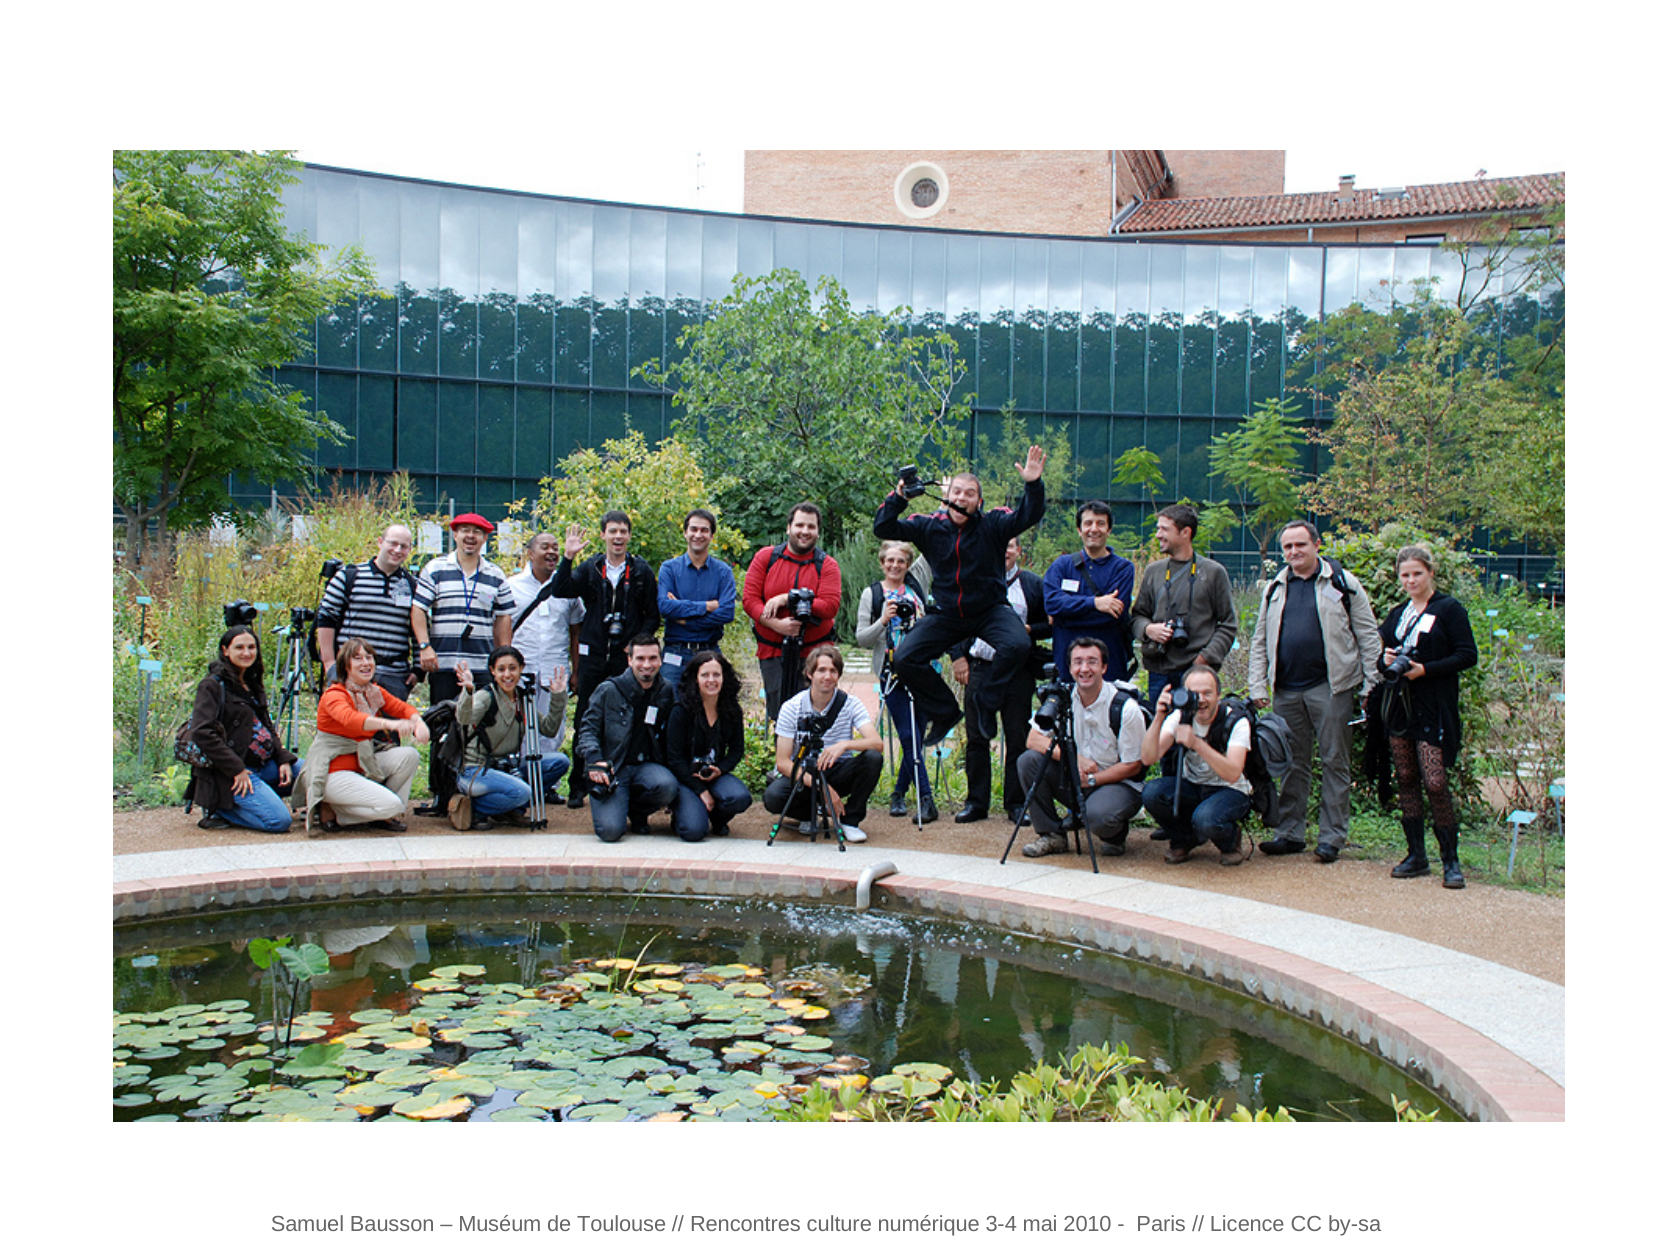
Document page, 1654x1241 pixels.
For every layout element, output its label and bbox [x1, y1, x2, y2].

picture [113, 150, 1565, 1123]
